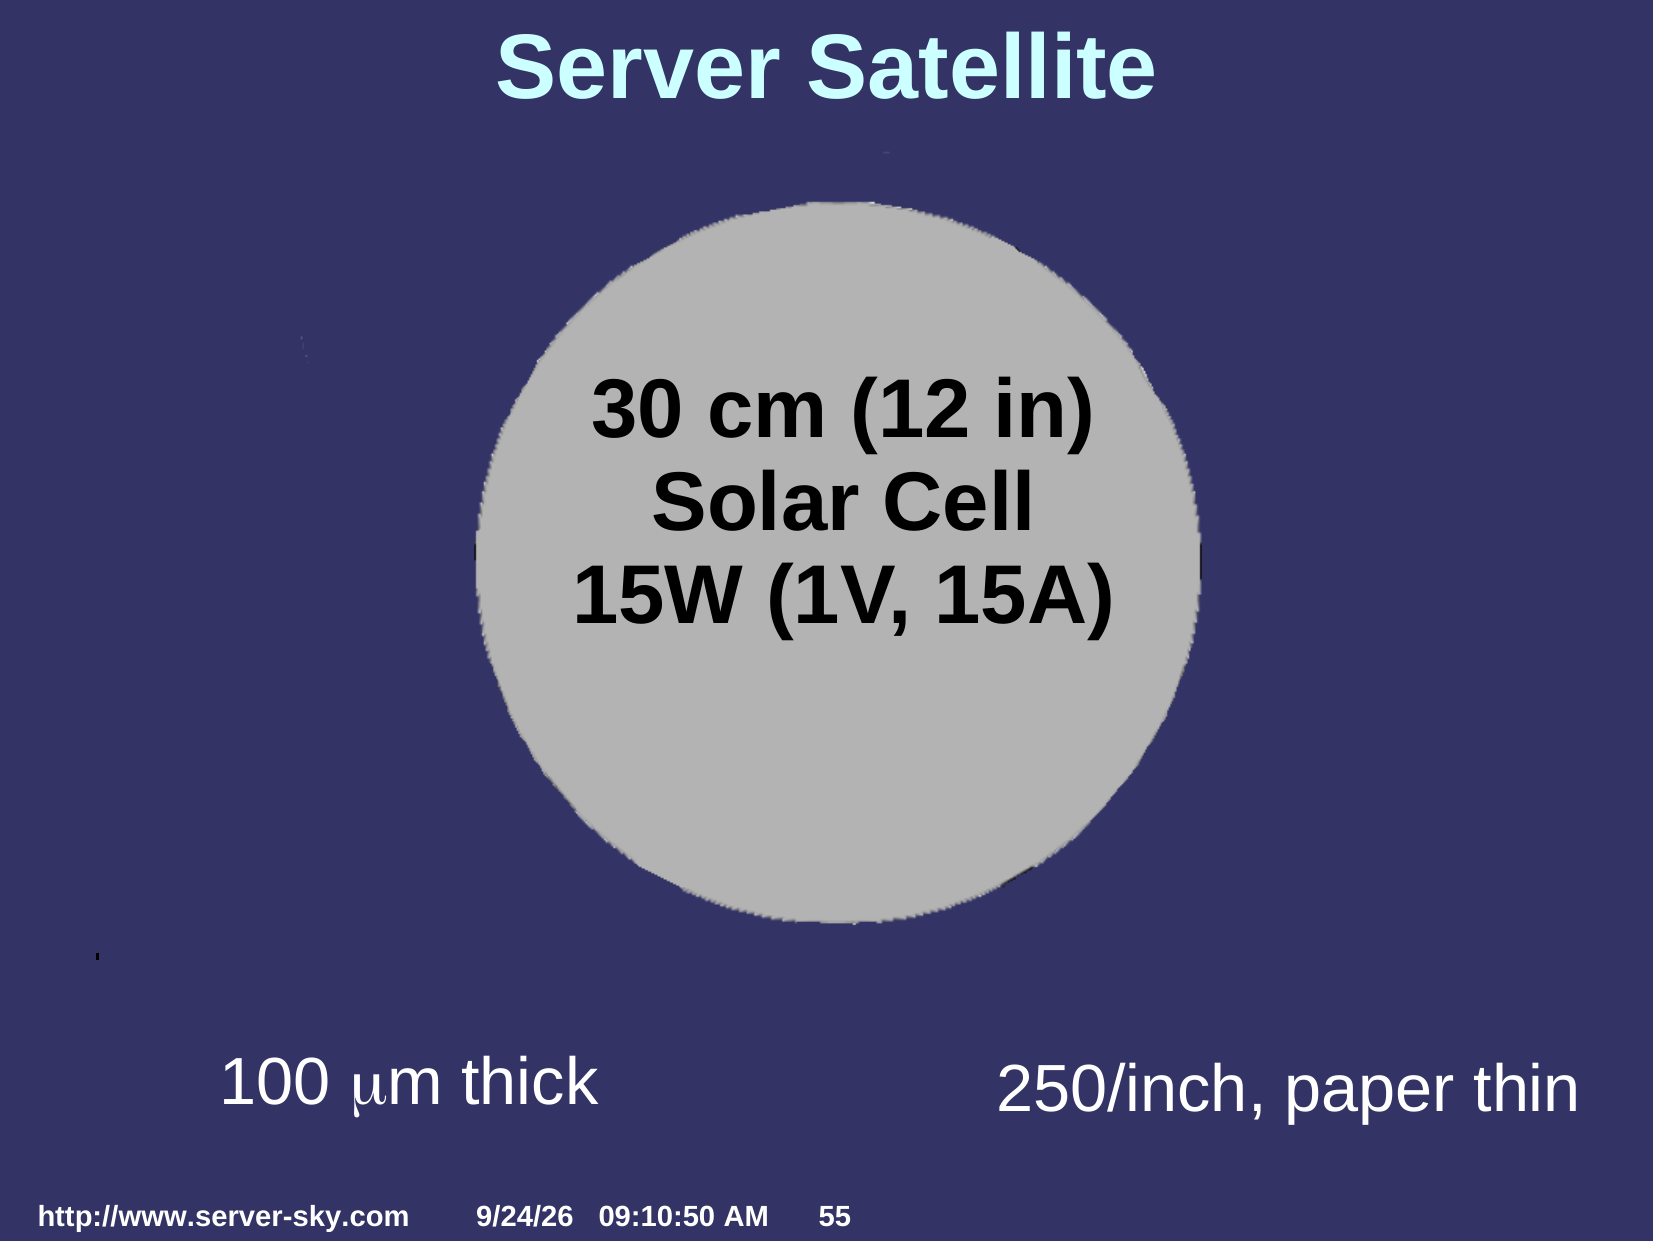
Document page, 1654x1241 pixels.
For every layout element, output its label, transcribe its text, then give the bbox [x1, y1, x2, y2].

text_box 30 cm (12 in) Solar Cell 15W (1V, 15A) [525, 355, 1163, 768]
text_box 100 m thick [67, 1035, 616, 1153]
picture [262, 149, 1388, 1163]
title Server Satellite [121, 0, 1534, 137]
text_box 250/inch, paper thin [780, 1042, 1598, 1160]
